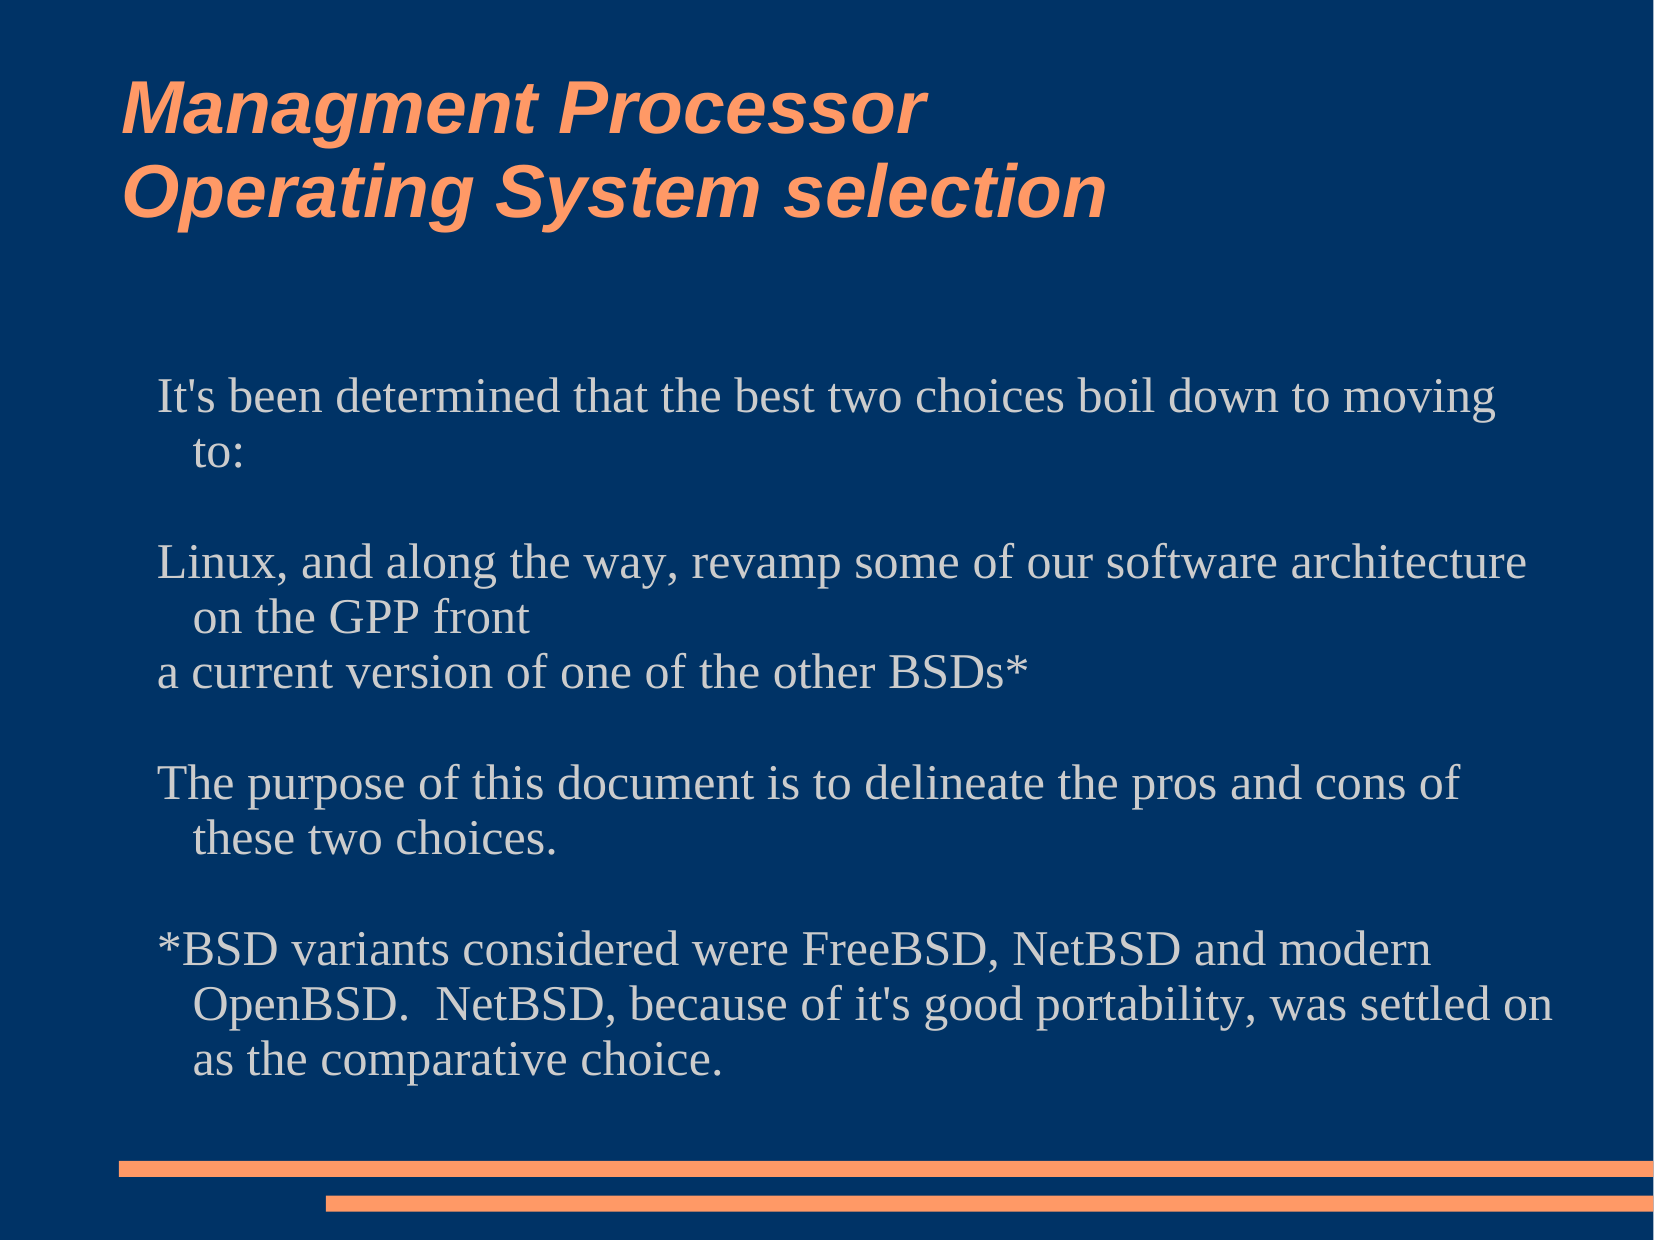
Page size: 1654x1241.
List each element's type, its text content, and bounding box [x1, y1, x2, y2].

title Managment Processor Operating System selection [121, 46, 1534, 254]
subtitle It's been determined that the best two choices boil down to moving to: Linux, and along the way, revamp some of our software architecture on the GPP front a current version of one of the other BSDs* The purpose of this document is to delineate the pros and cons of these two choices. *BSD variants considered were FreeBSD, NetBSD and modern OpenBSD. NetBSD, because of it's good portability, was settled on as the comparative choice. [121, 329, 1561, 1125]
